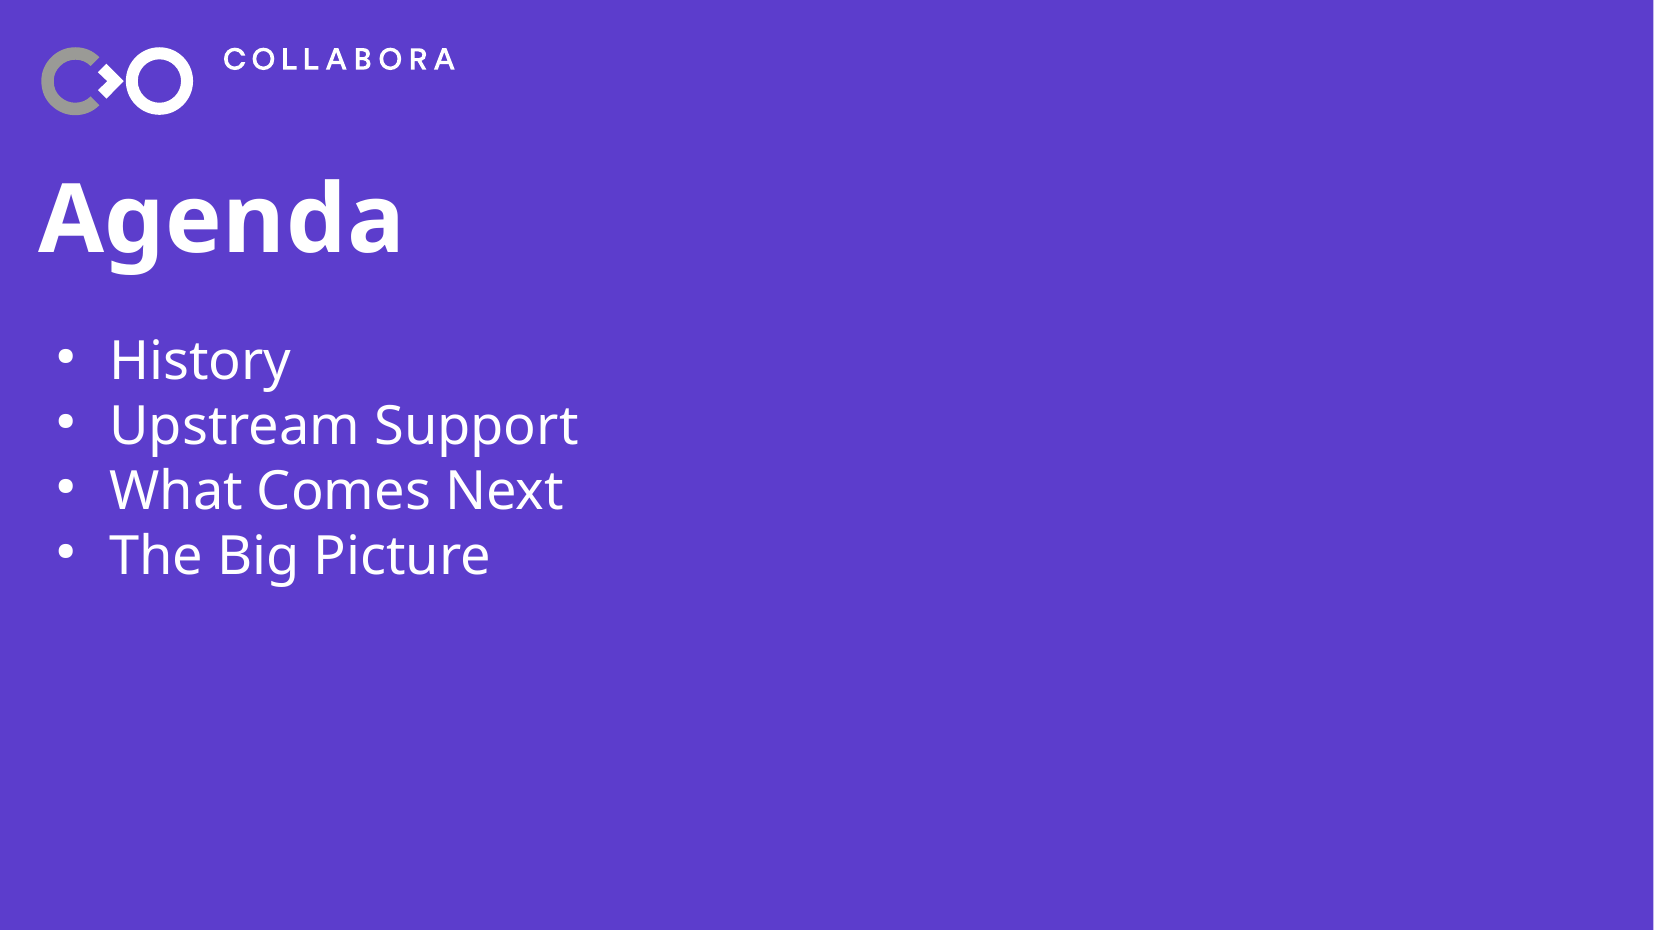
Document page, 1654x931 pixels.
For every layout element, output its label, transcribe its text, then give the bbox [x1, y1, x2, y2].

list History Upstream Support What Comes Next The Big Picture [38, 325, 1614, 613]
title Agenda [38, 156, 1614, 213]
